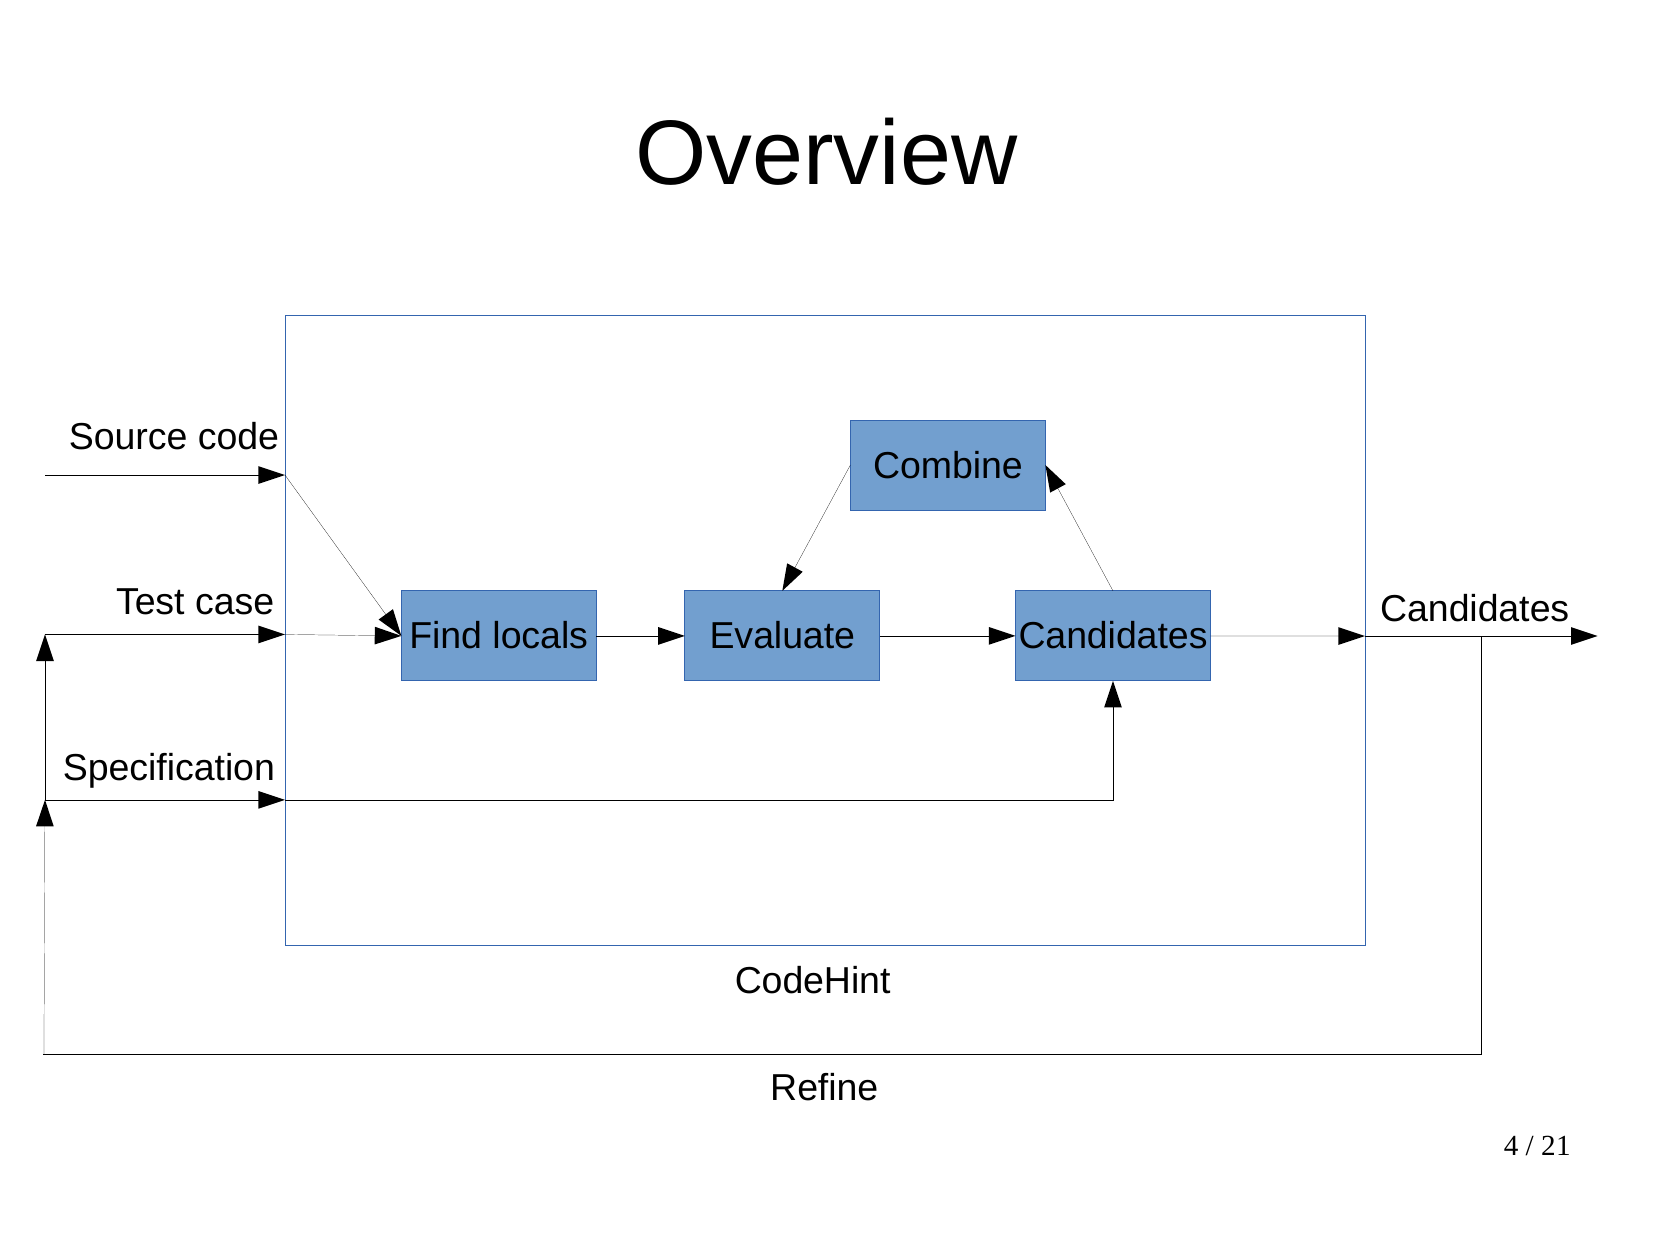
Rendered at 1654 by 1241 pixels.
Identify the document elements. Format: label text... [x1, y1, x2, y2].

text_box Refine [755, 1058, 894, 1116]
text_box Test case [101, 573, 290, 631]
text_box Specification [48, 738, 290, 796]
text_box Find locals [401, 590, 597, 681]
text_box Candidates [1015, 590, 1211, 681]
title Overview [82, 49, 1571, 257]
text_box Evaluate [684, 590, 880, 681]
text_box Combine [850, 420, 1046, 511]
text_box Candidates [1365, 580, 1585, 637]
text_box CodeHint [720, 952, 906, 1010]
text_box Source code [54, 408, 294, 465]
